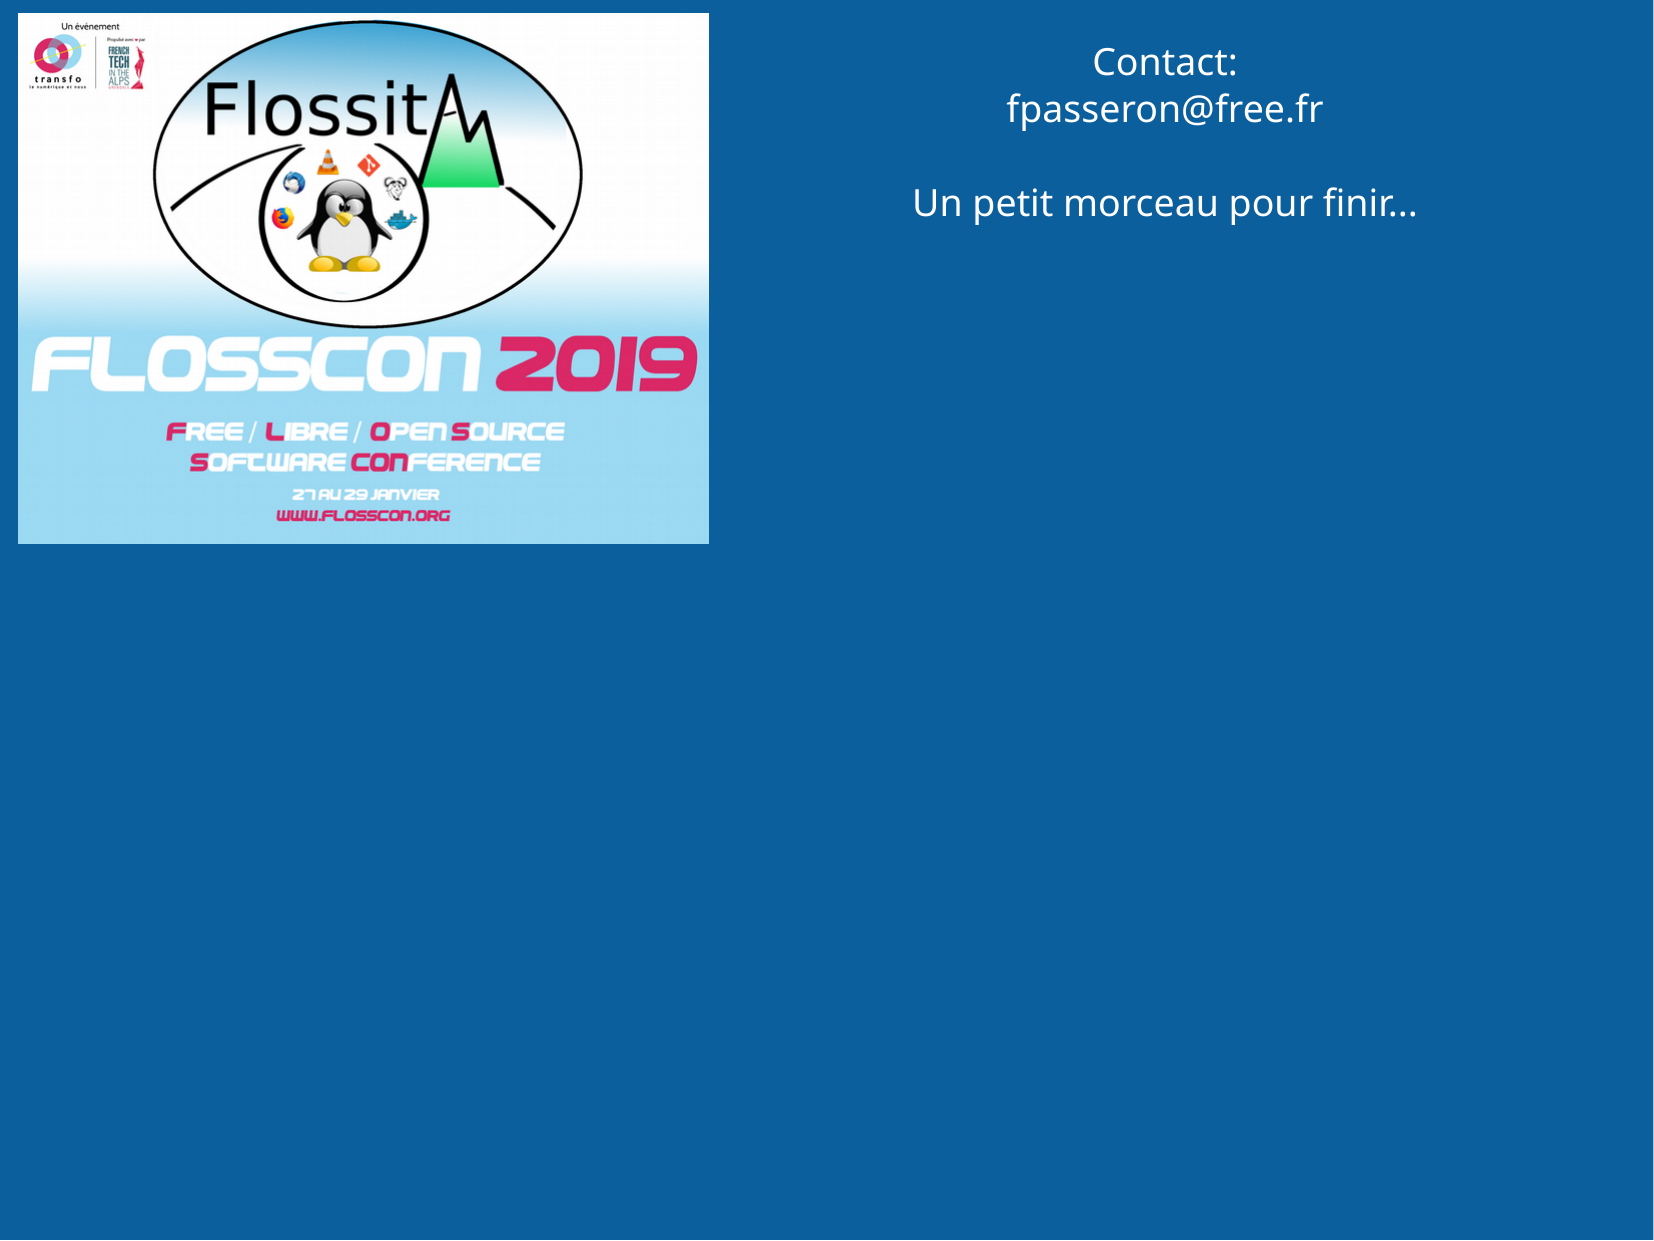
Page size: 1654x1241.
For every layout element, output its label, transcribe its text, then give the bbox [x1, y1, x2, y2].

picture [18, 13, 709, 544]
list Contact: fpasseron@free.fr Un petit morceau pour finir... [747, 47, 1583, 347]
